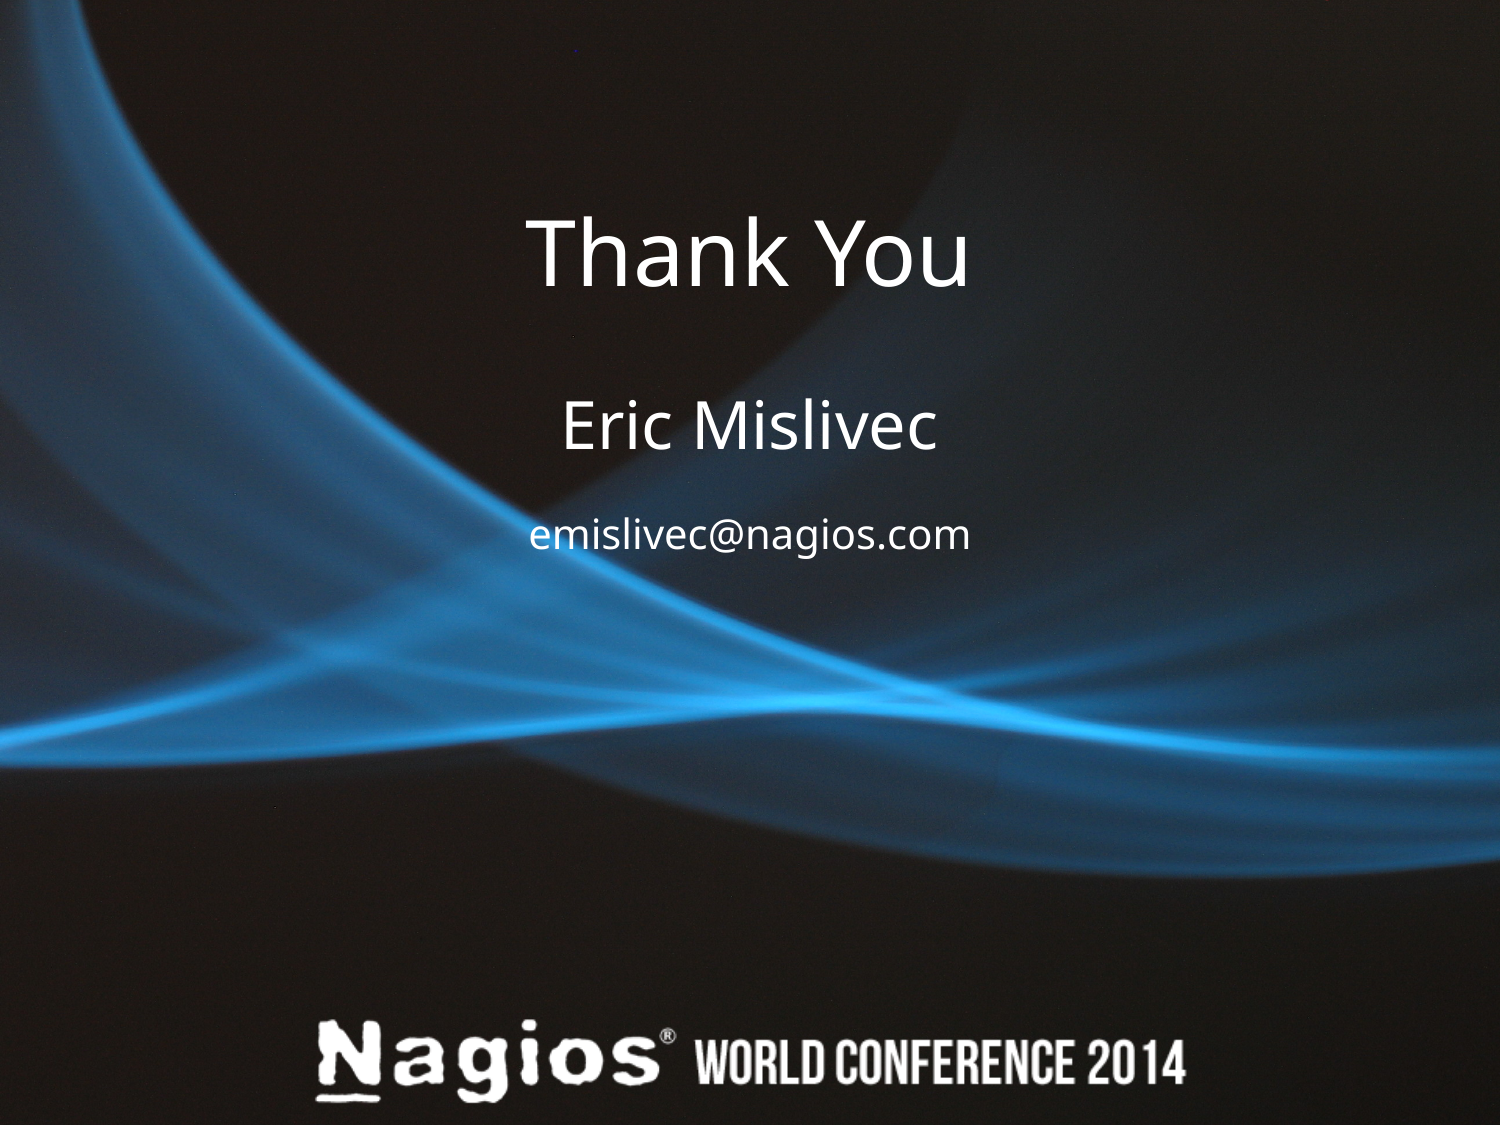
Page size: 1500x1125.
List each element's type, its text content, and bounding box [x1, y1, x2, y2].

title Thank You [50, 125, 1451, 376]
subtitle Eric Mislivec [225, 375, 1276, 501]
list emislivec@nagios.com [412, 500, 1088, 588]
picture [0, 0, 1500, 1125]
